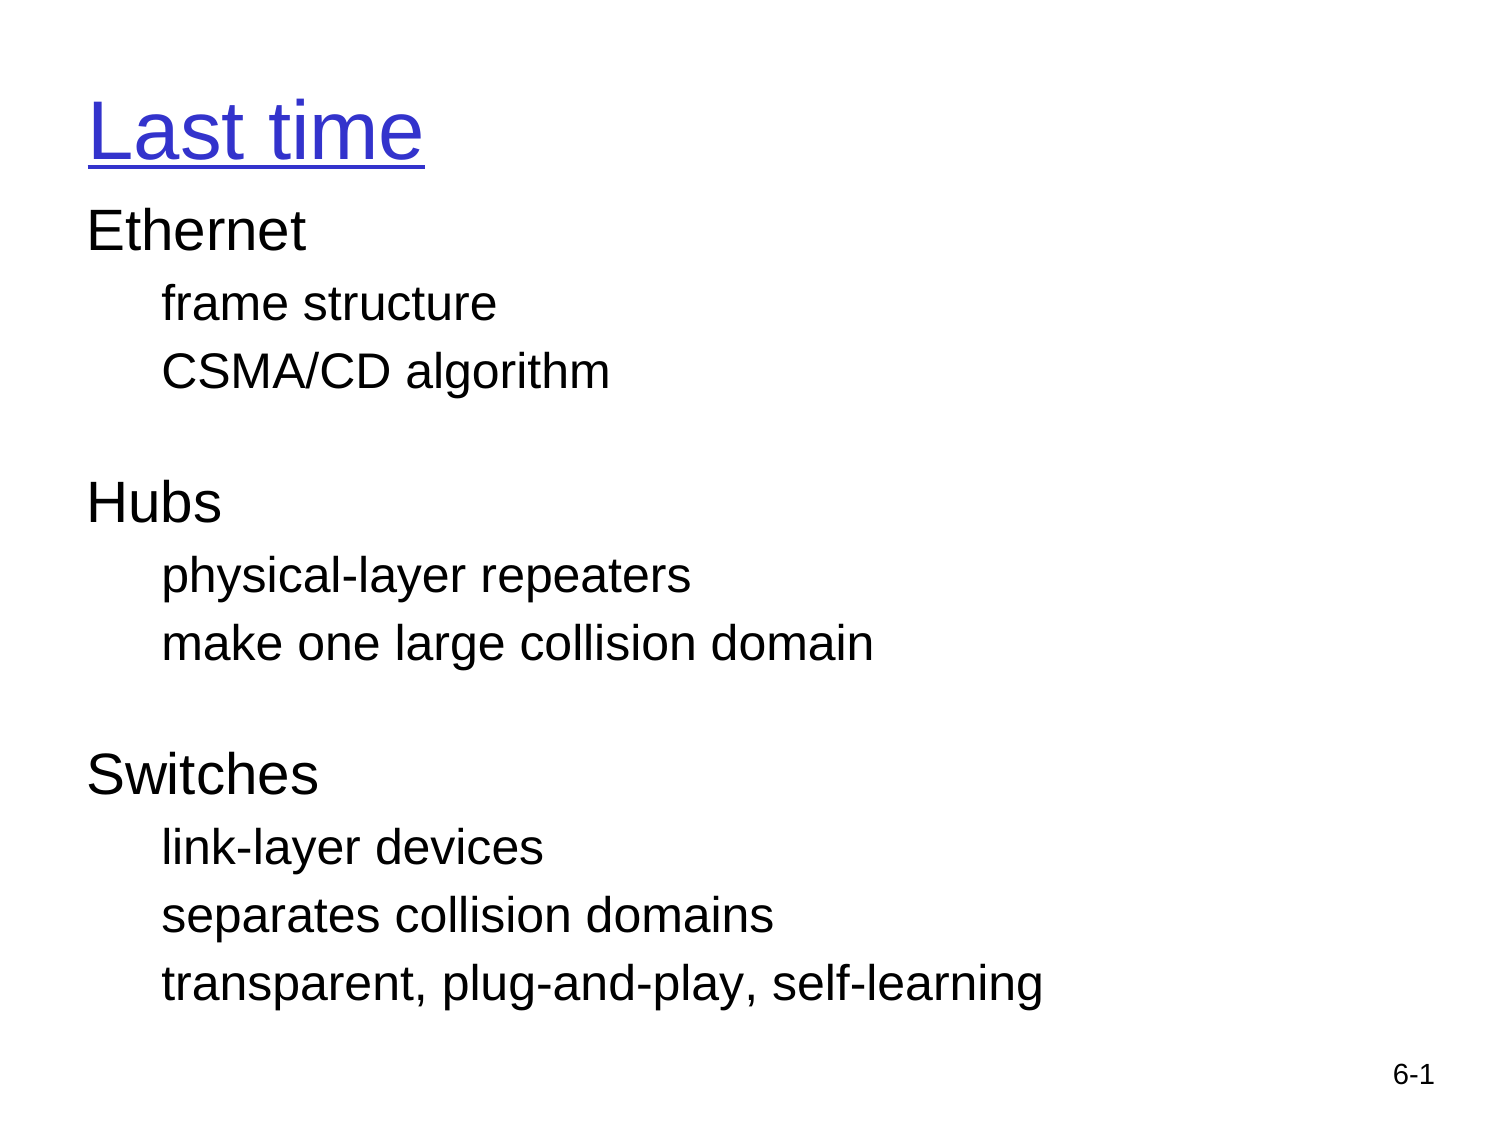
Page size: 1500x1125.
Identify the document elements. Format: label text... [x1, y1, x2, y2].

list Ethernet frame structure CSMA/CD algorithm Hubs physical-layer repeaters make one large collision domain Switches link-layer devices separates collision domains transparent, plug-and-play, self-learning [86, 198, 1362, 1012]
title Last time [87, 23, 1363, 239]
